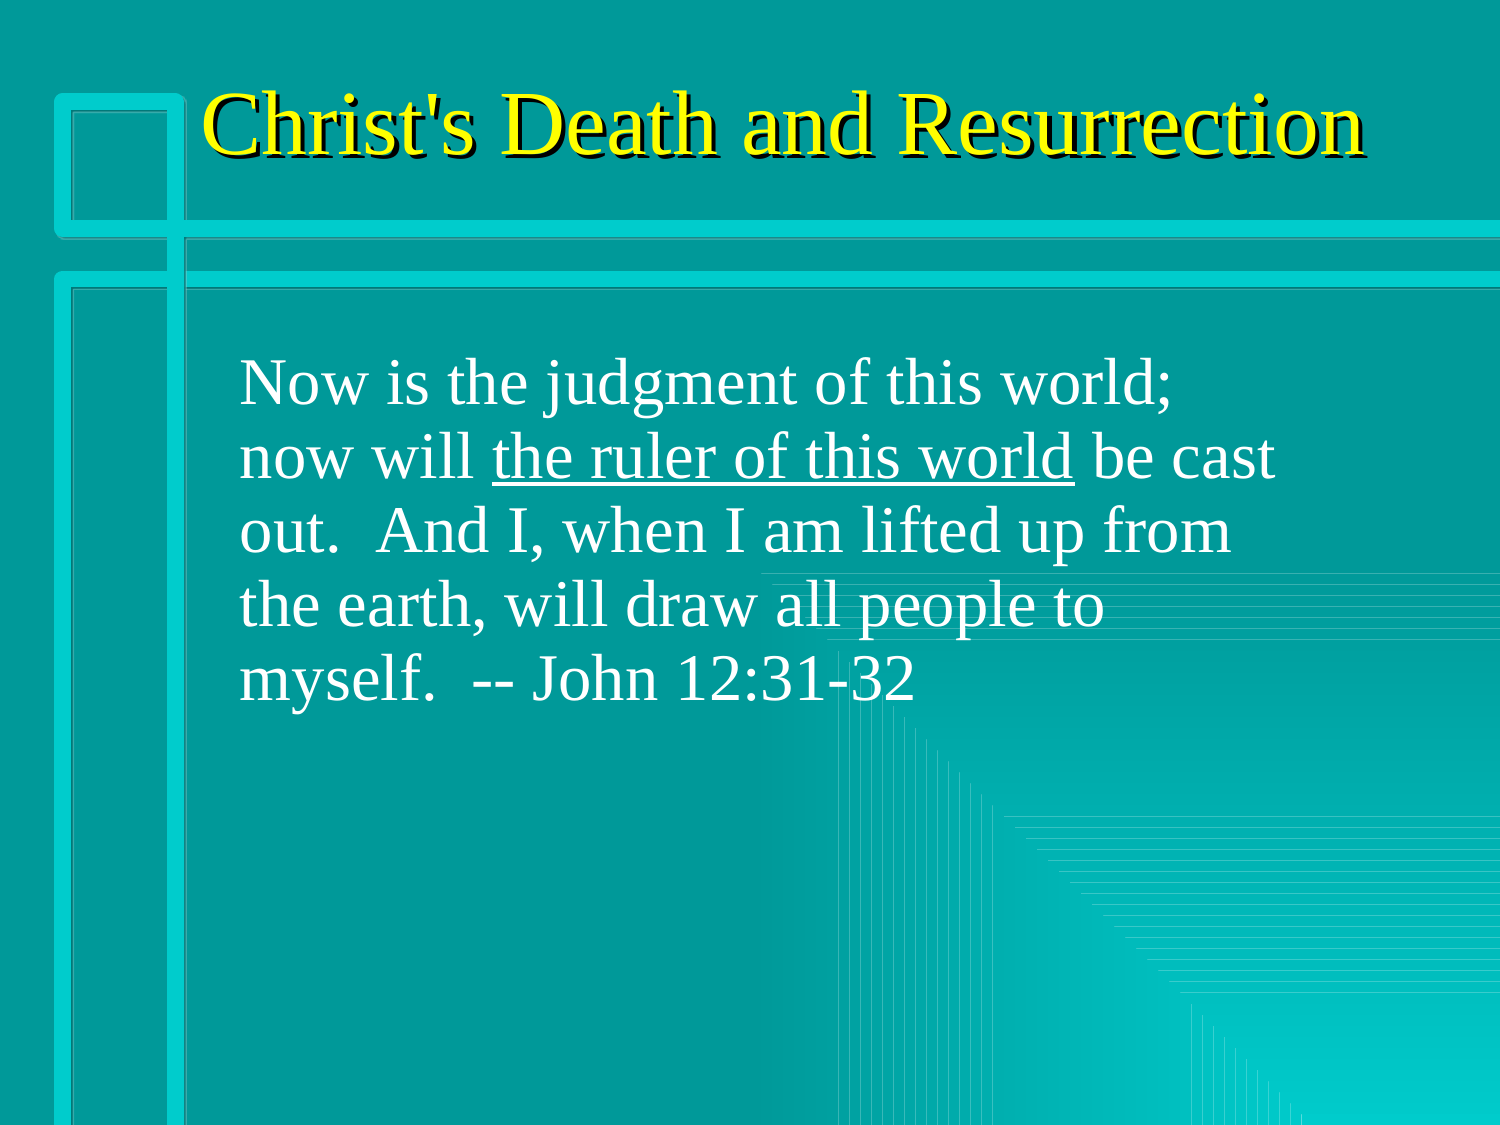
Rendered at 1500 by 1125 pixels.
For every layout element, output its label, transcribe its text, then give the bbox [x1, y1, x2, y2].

title Christ's Death and Resurrection [200, 34, 1476, 213]
text_box Now is the judgment of this world; now will the ruler of this world be cast out. And I, when I am lifted up from the earth, will draw all people to myself. -- John 12:31-32 [225, 337, 1313, 723]
